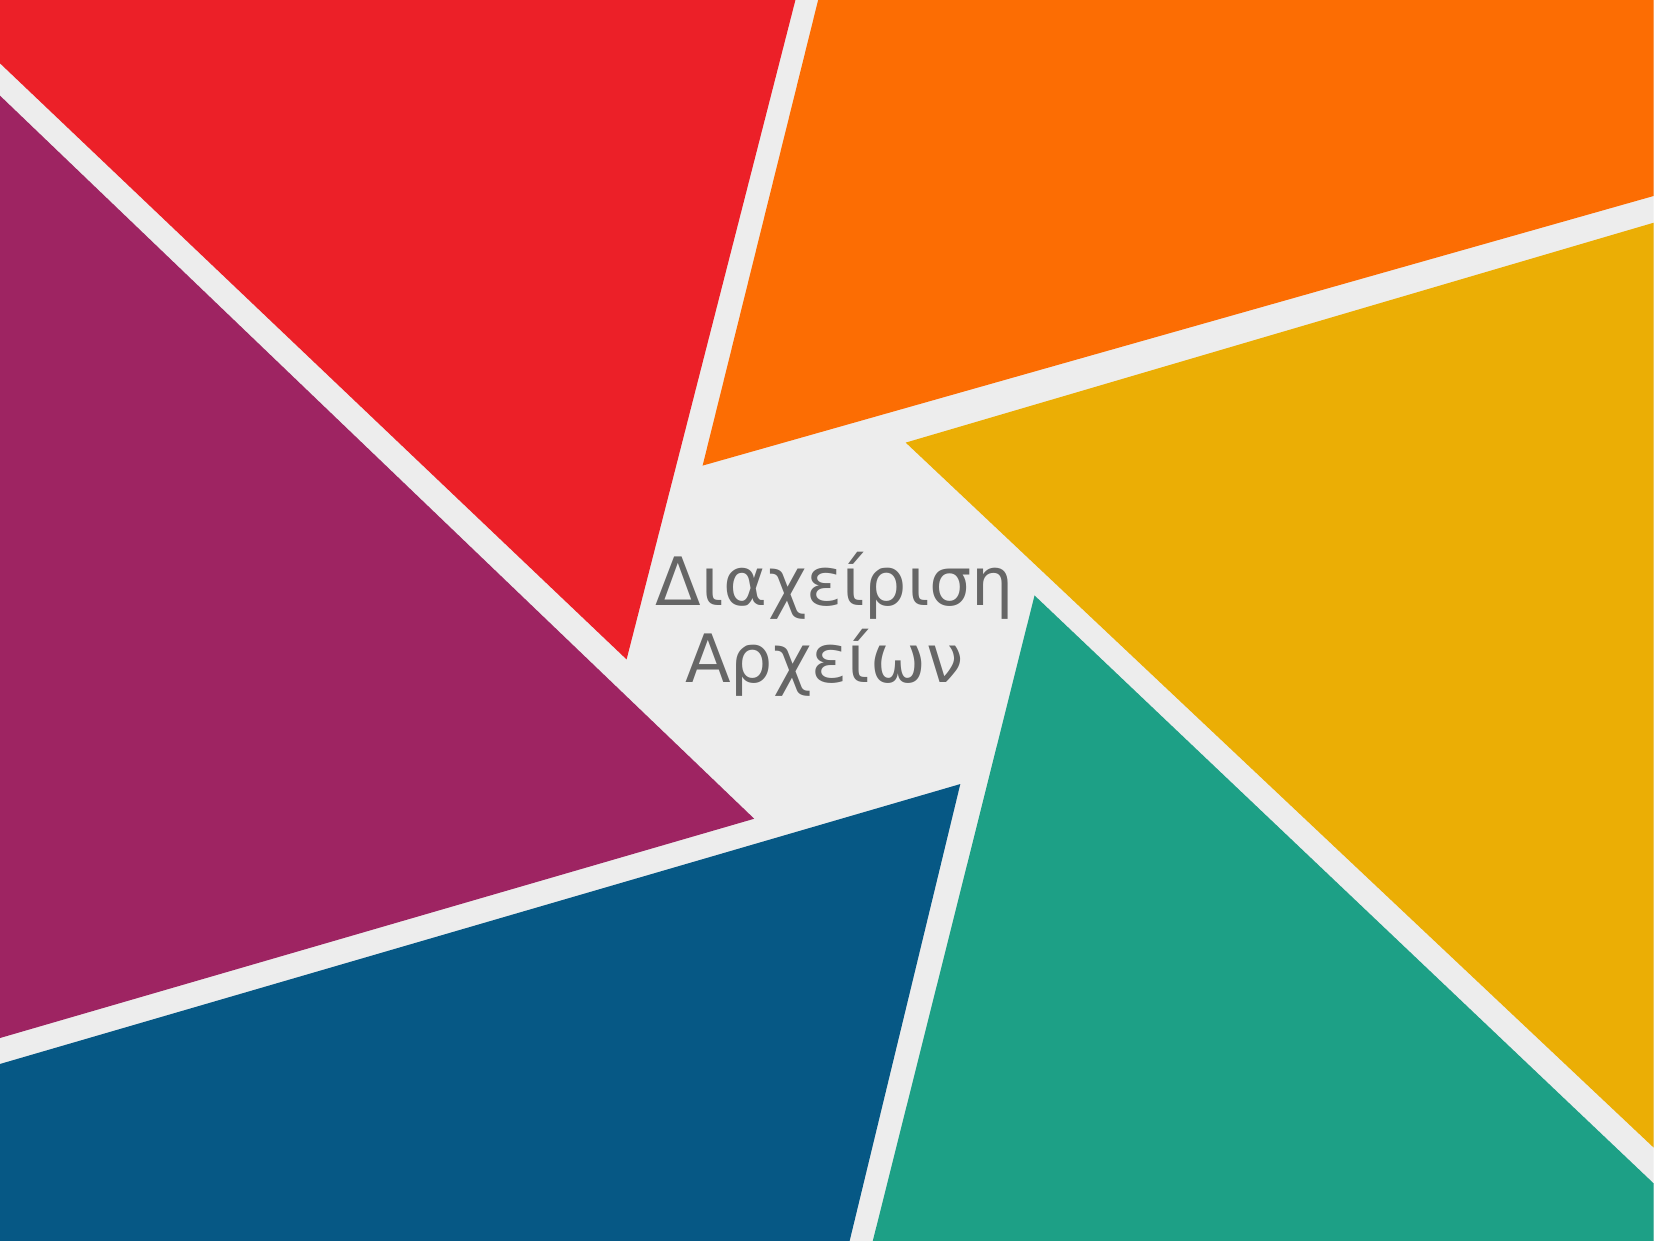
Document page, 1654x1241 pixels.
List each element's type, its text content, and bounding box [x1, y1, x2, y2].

subtitle Διαχείριση Αρχείων [614, 418, 1035, 824]
